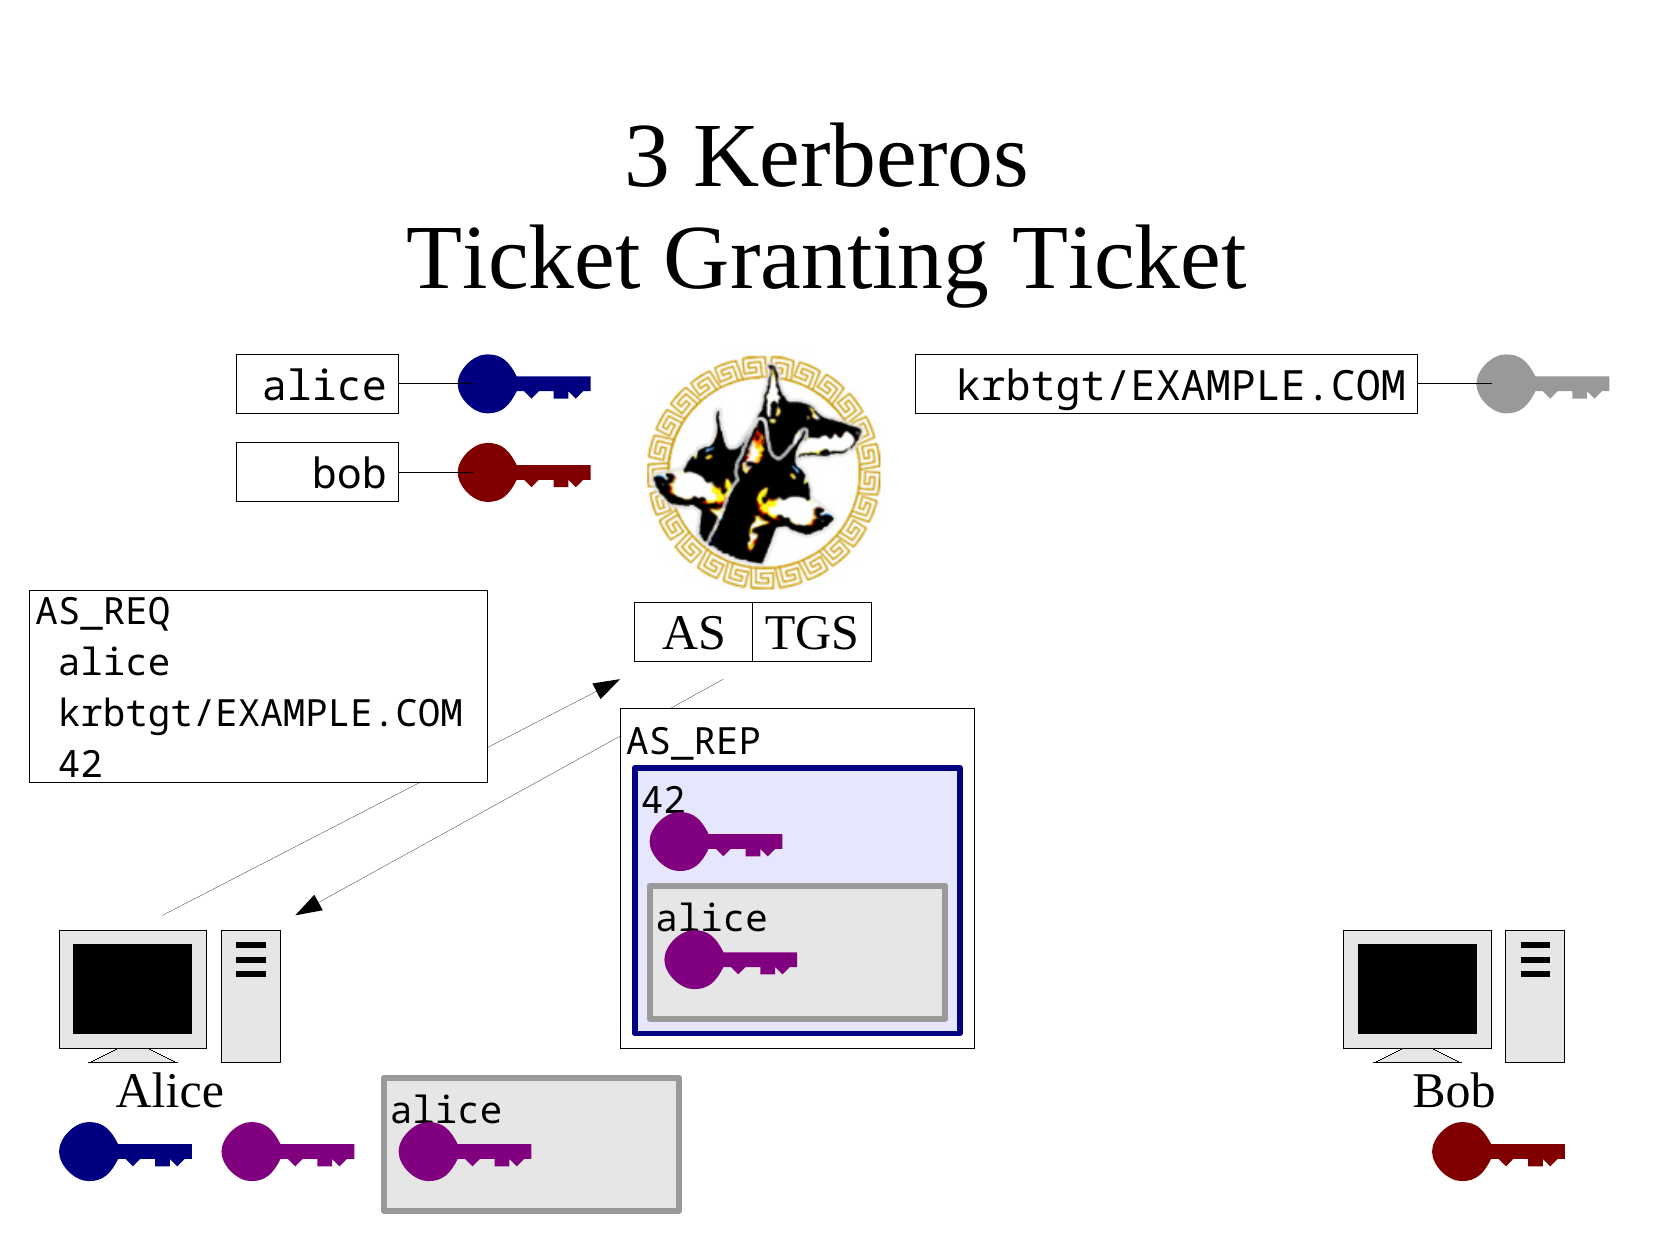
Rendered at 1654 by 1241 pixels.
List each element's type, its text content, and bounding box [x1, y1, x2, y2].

text_box [59, 930, 207, 1062]
text_box [1343, 930, 1492, 1062]
text_box krbtgt/EXAMPLE.COM [915, 354, 1418, 414]
text_box [1432, 1122, 1565, 1182]
text_box [59, 1122, 192, 1182]
text_box [649, 812, 783, 872]
text_box alice [649, 885, 945, 1019]
text_box AS_REQ alice krbtgt/EXAMPLE.COM 42 [29, 590, 488, 783]
text_box Bob [1343, 1062, 1565, 1119]
title 3 Kerberos Ticket Granting Ticket [121, 102, 1534, 311]
text_box [1505, 930, 1565, 1062]
text_box [221, 1122, 355, 1182]
text_box TGS [752, 602, 872, 662]
picture [635, 339, 901, 618]
text_box 42 [634, 767, 960, 1034]
text_box [221, 930, 281, 1062]
text_box AS_REP [620, 708, 975, 1049]
text_box alice [236, 354, 399, 414]
text_box [664, 930, 798, 990]
text_box alice [383, 1077, 680, 1211]
text_box [398, 1122, 532, 1182]
text_box AS [634, 602, 752, 662]
text_box [457, 354, 591, 414]
text_box Alice [59, 1062, 281, 1119]
text_box [457, 442, 591, 502]
text_box bob [236, 442, 399, 502]
text_box [1476, 354, 1610, 414]
